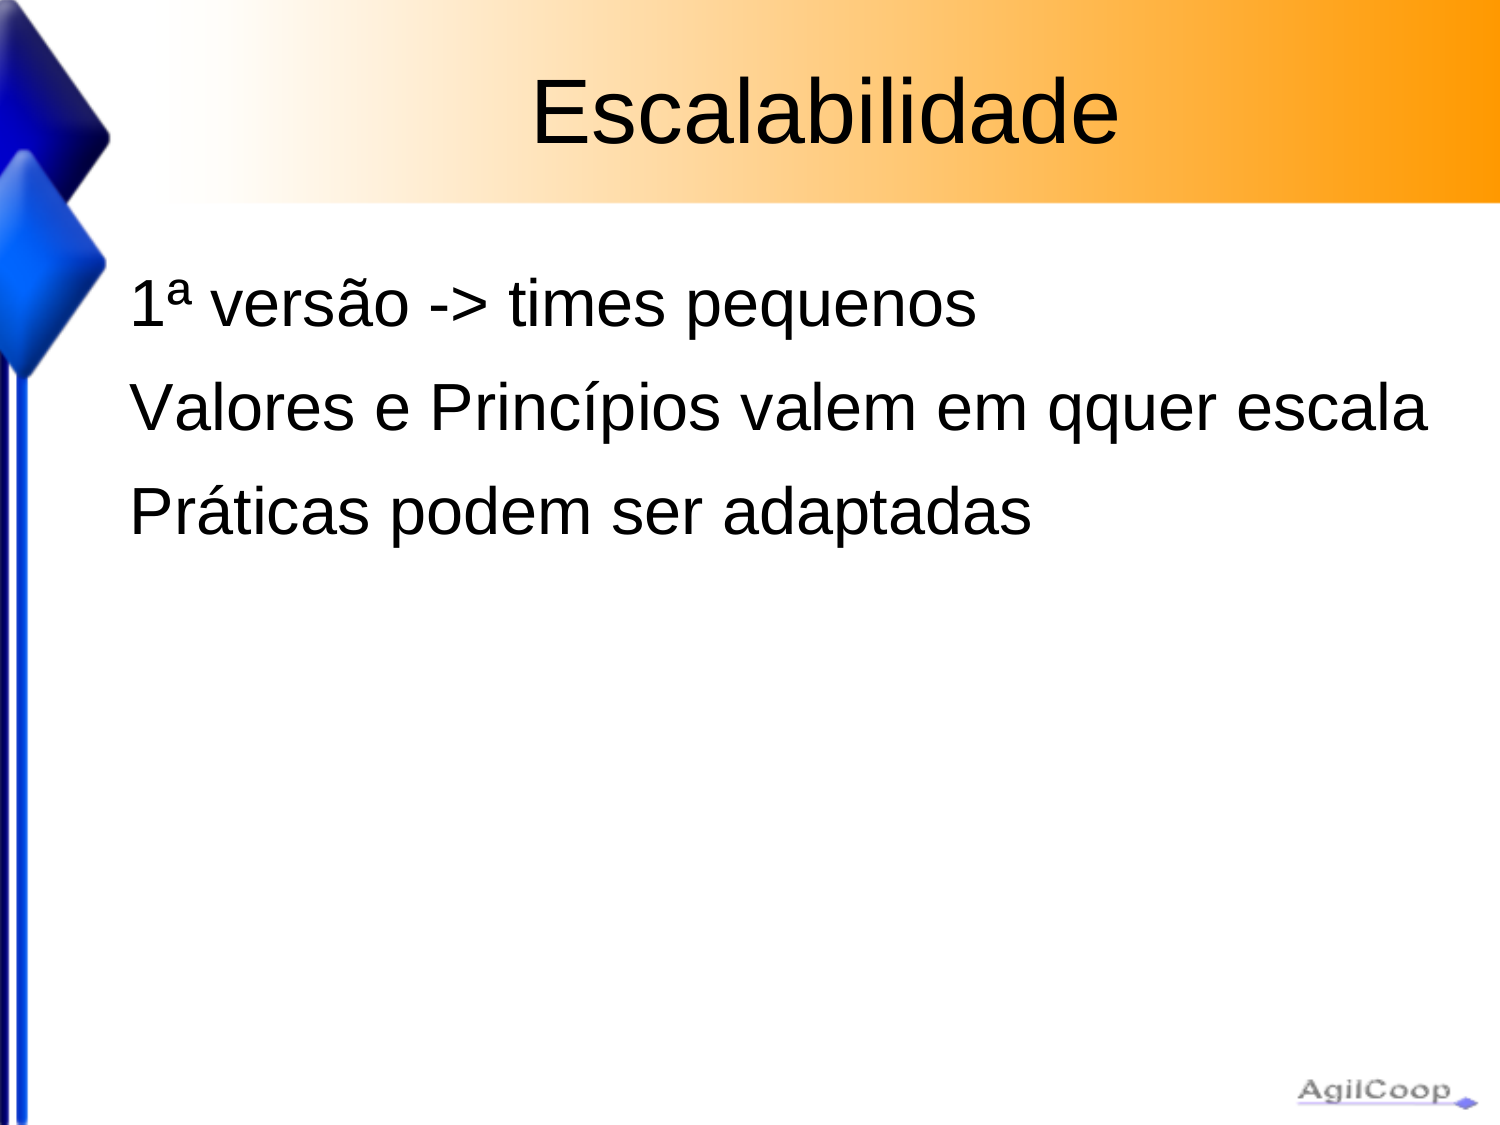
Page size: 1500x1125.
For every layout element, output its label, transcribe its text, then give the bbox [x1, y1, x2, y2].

picture [0, 0, 1500, 1125]
list 1ª versão -> times pequenos Valores e Princípios valem em qquer escala Práticas podem ser adaptadas [112, 265, 1500, 1117]
title Escalabilidade [82, 8, 1500, 216]
